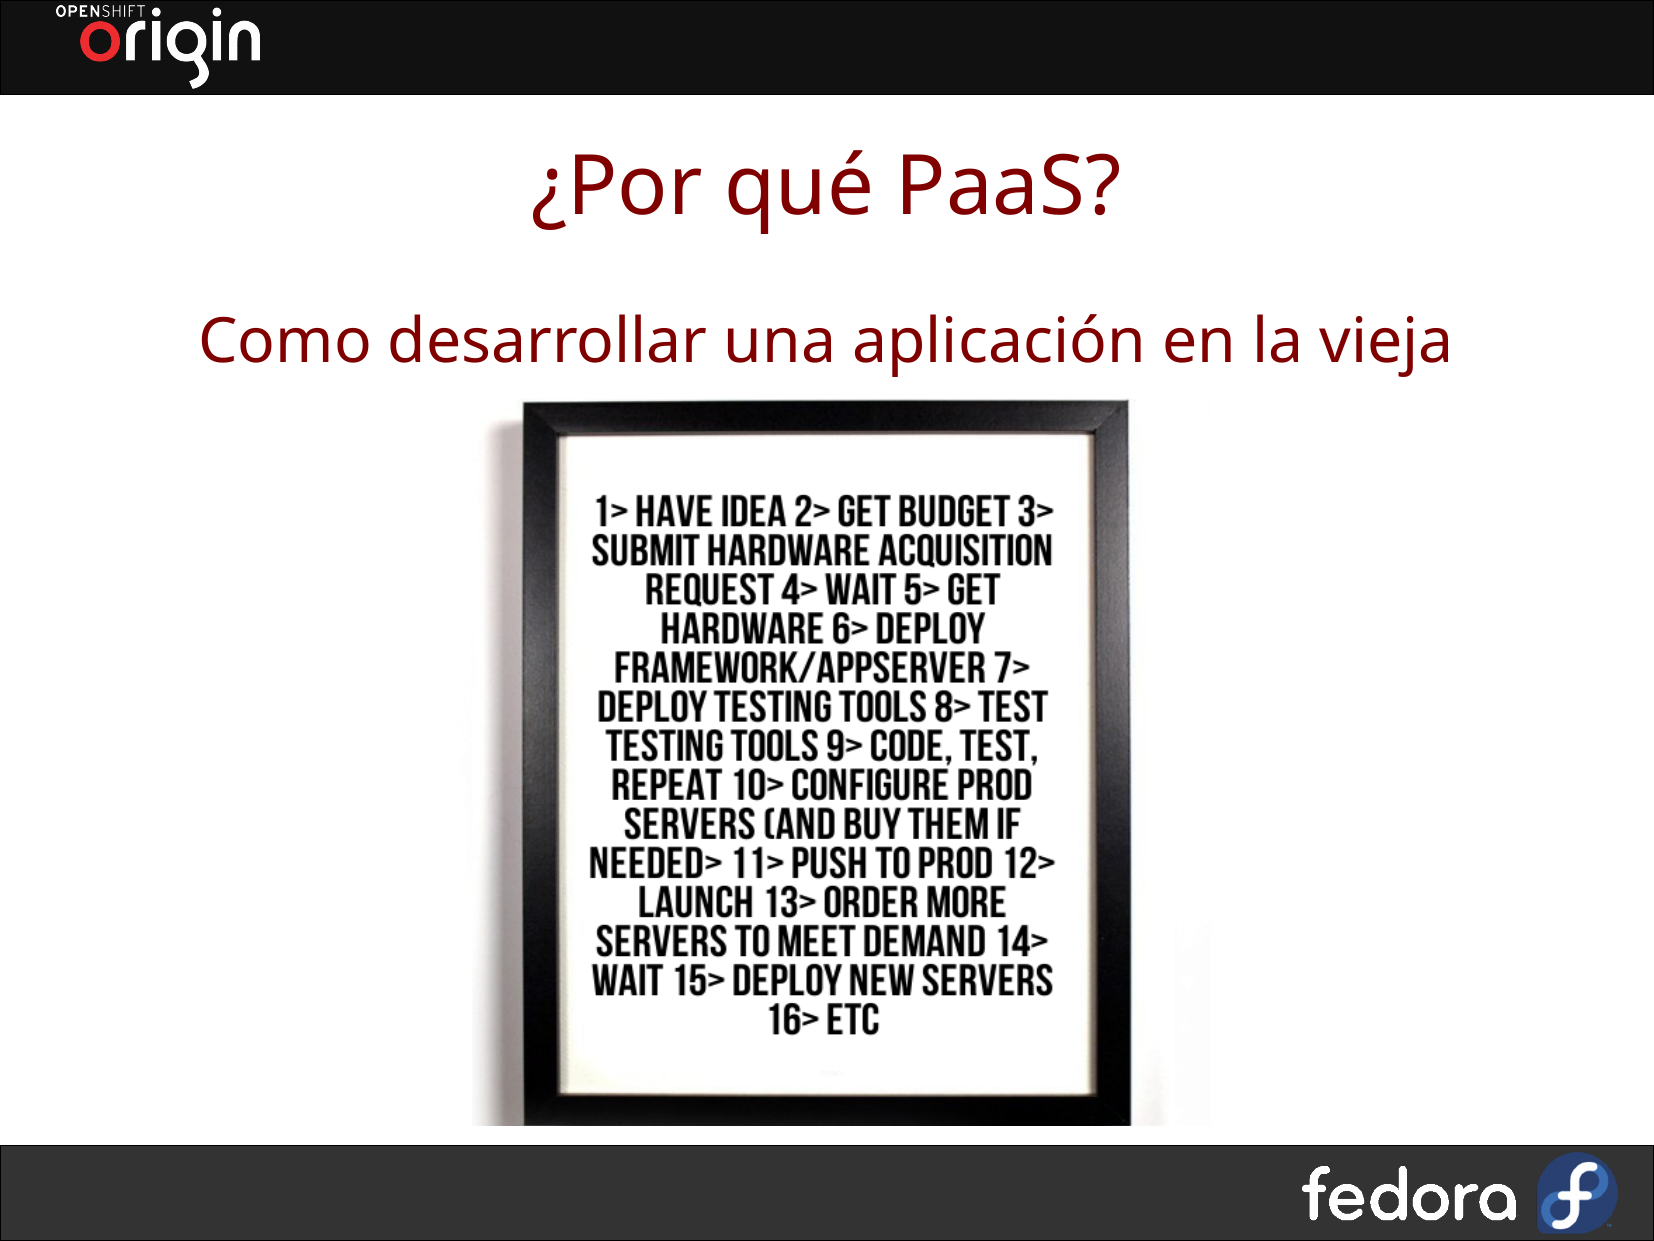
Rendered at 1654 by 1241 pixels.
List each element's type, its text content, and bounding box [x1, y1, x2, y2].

picture [1299, 1151, 1619, 1235]
picture [56, 5, 260, 89]
title ¿Por qué PaaS? [82, 78, 1571, 287]
picture [442, 395, 1211, 1126]
subtitle Como desarrollar una aplicación en la vieja escuela [82, 296, 1571, 1099]
